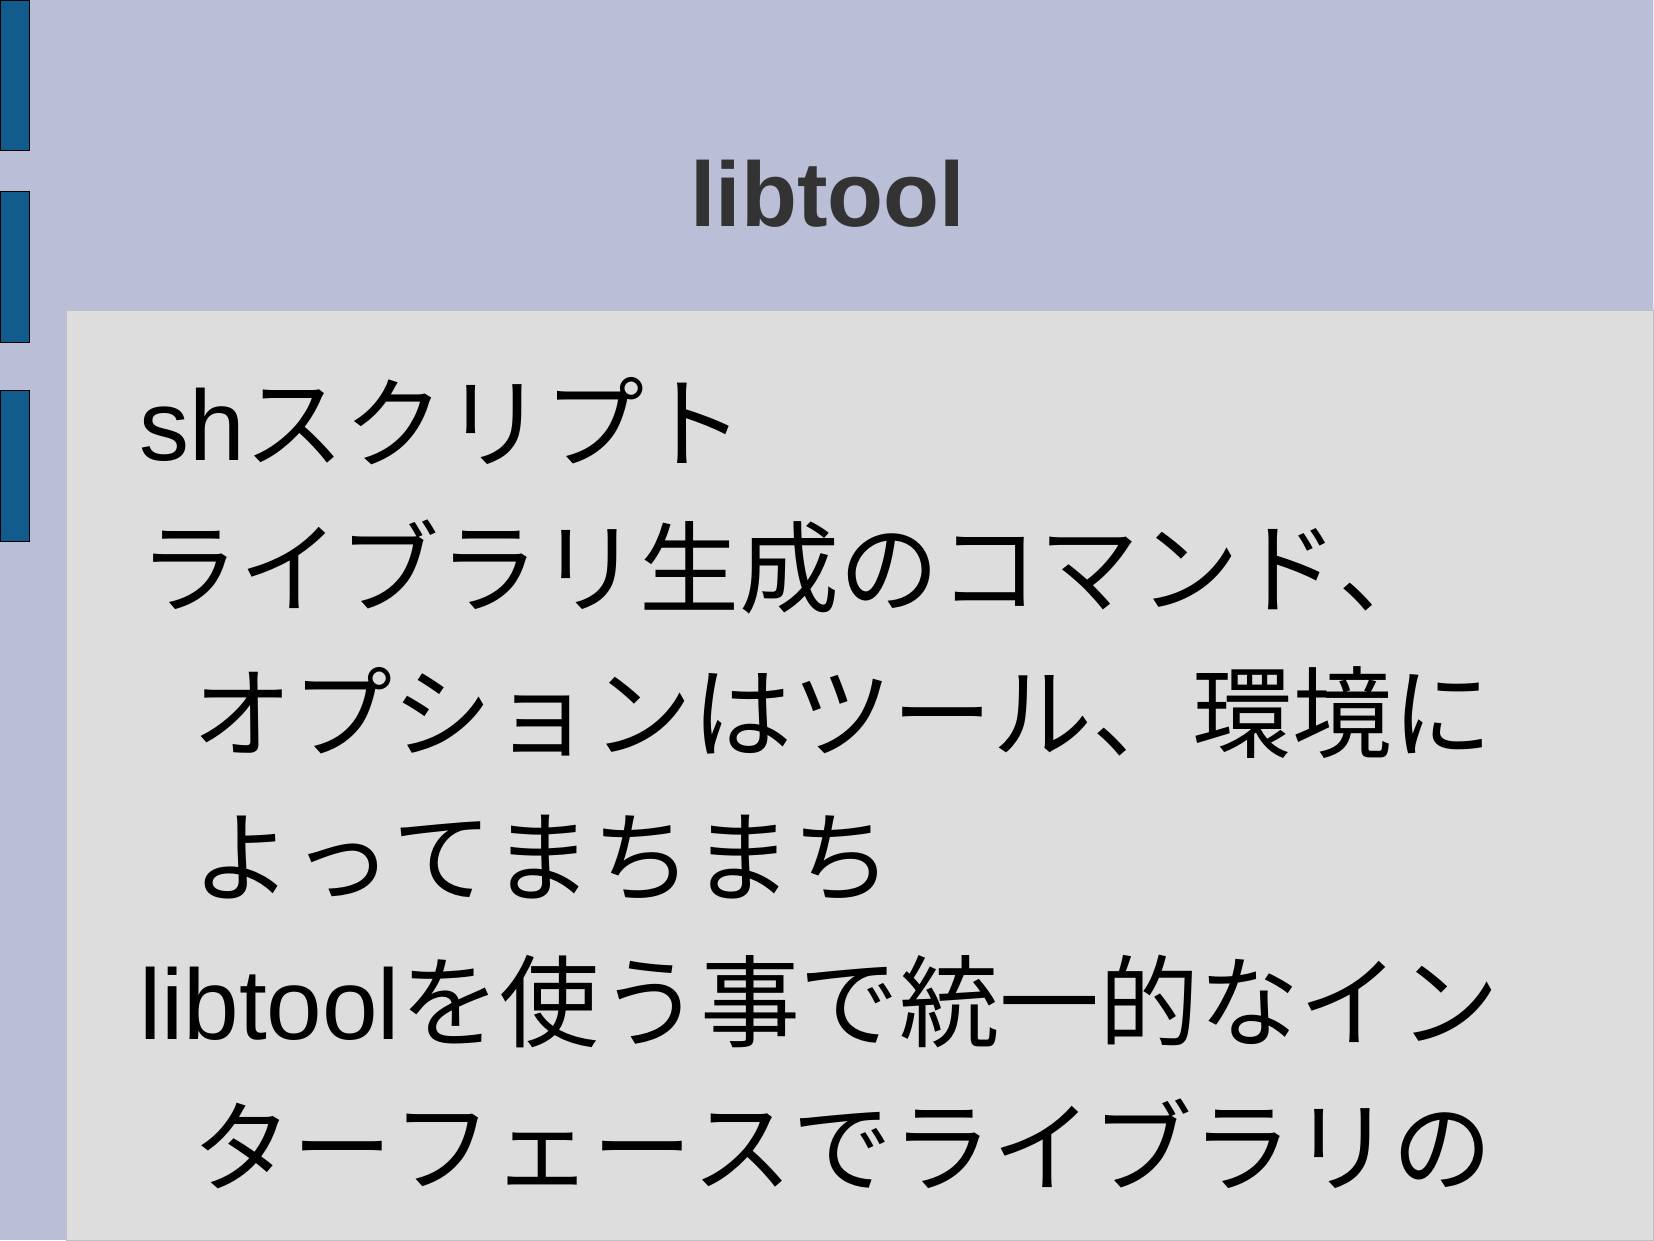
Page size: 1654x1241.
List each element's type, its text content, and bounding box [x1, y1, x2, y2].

title libtool [121, 91, 1534, 299]
list shスクリプト ライブラリ生成のコマンド、オプションはツール、環境によってまちまち libtoolを使う事で統一的なインターフェースでライブラリの生成が可能 [121, 344, 1534, 1127]
